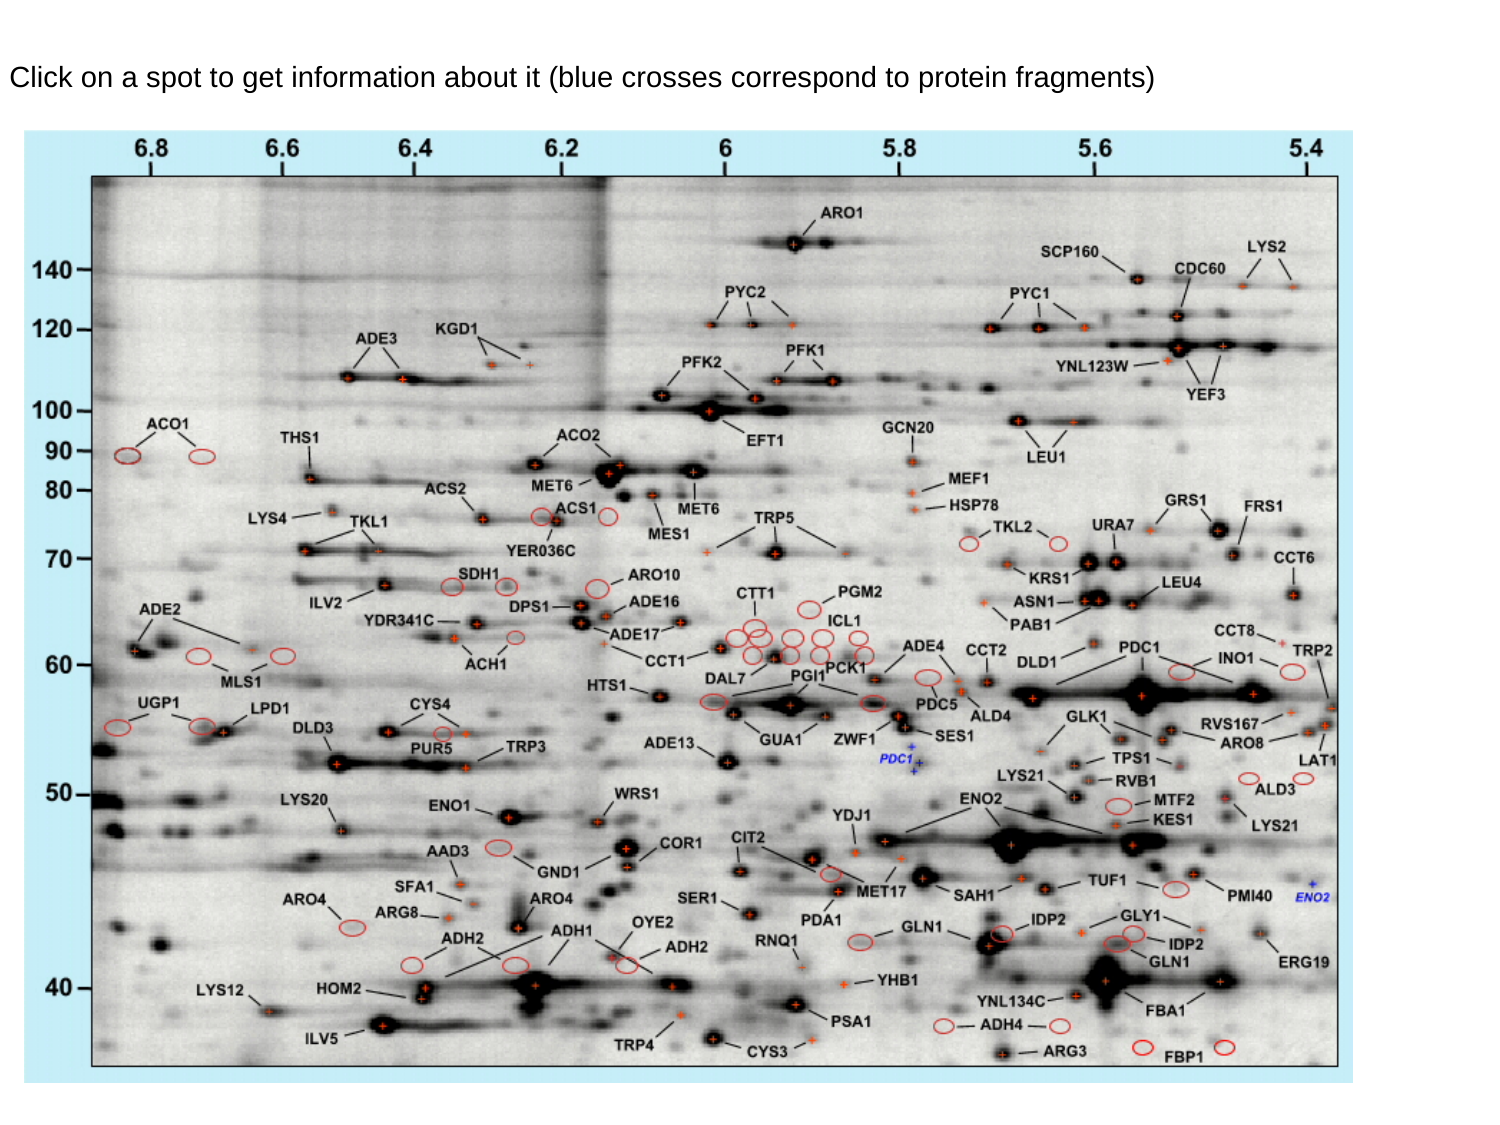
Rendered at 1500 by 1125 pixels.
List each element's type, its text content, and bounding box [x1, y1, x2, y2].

text_box Click on a spot to get information about it (blue crosses correspond to protein fragments) [0, 42, 1183, 104]
picture [24, 130, 1353, 1083]
